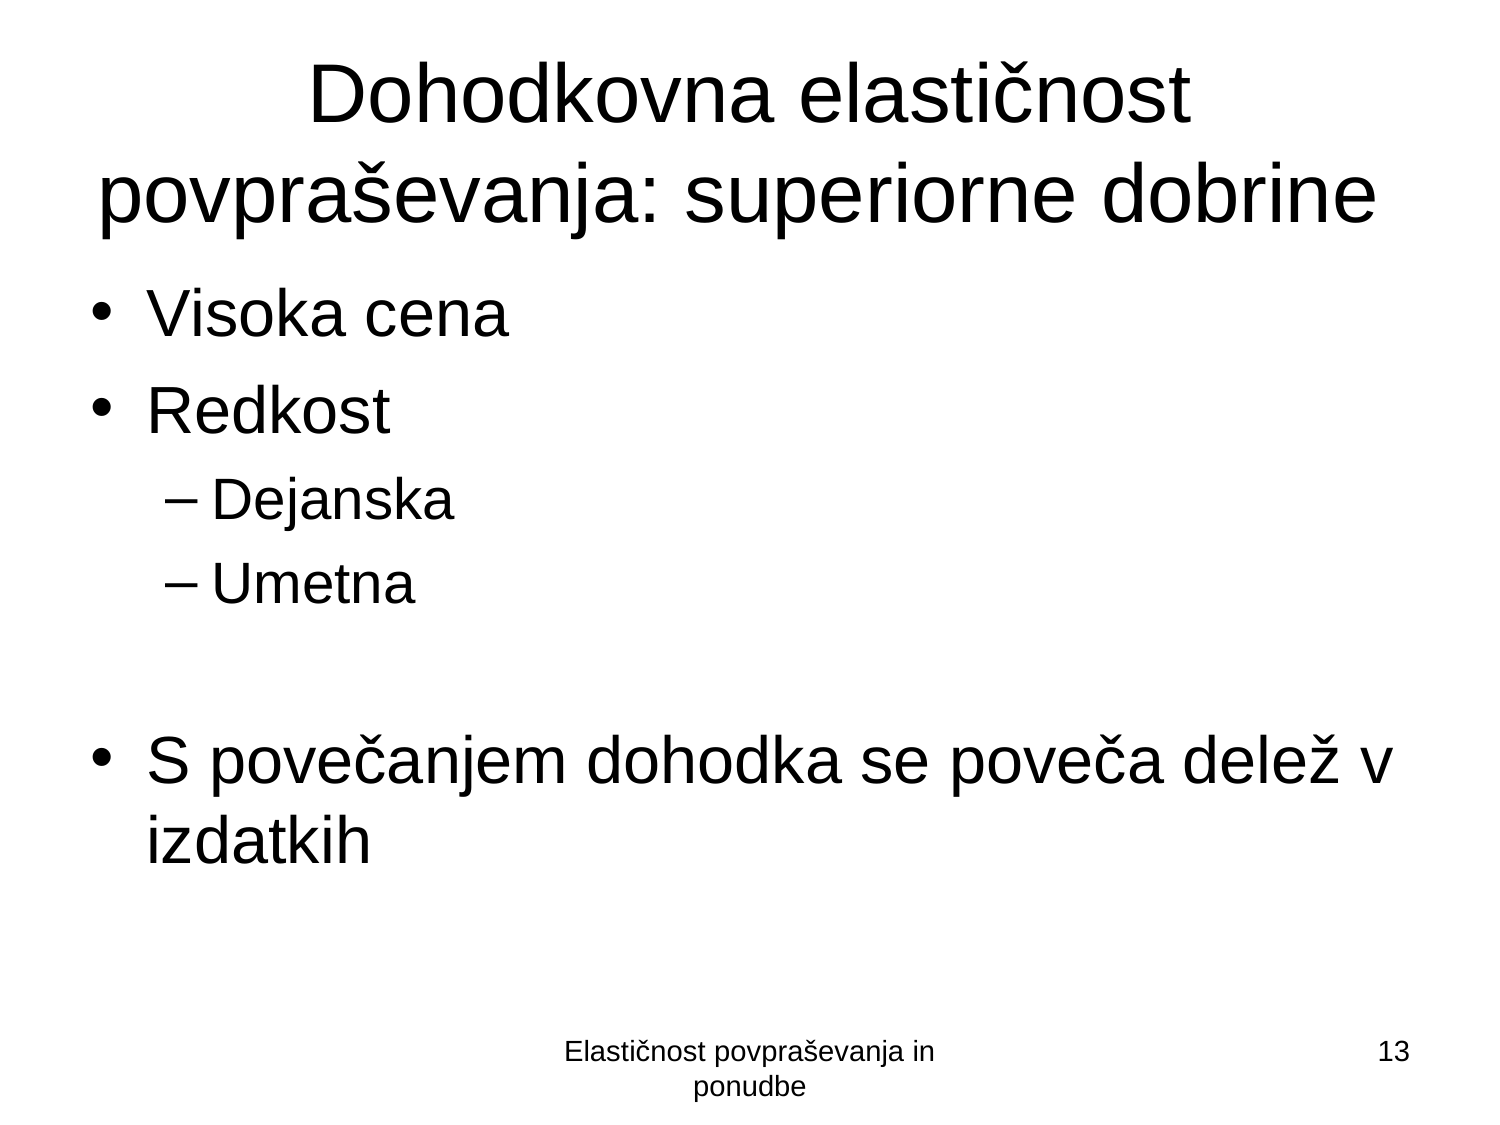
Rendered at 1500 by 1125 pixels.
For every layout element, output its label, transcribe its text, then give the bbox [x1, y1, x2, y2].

list Visoka cena Redkost Dejanska Umetna S povečanjem dohodka se poveča delež v izdatkih [75, 262, 1426, 1006]
title Dohodkovna elastičnost povpraševanja: superiorne dobrine [75, 31, 1426, 247]
text_box <number> [1074, 1024, 1426, 1103]
text_box Elastičnost povpraševanja in ponudbe [512, 1024, 988, 1103]
